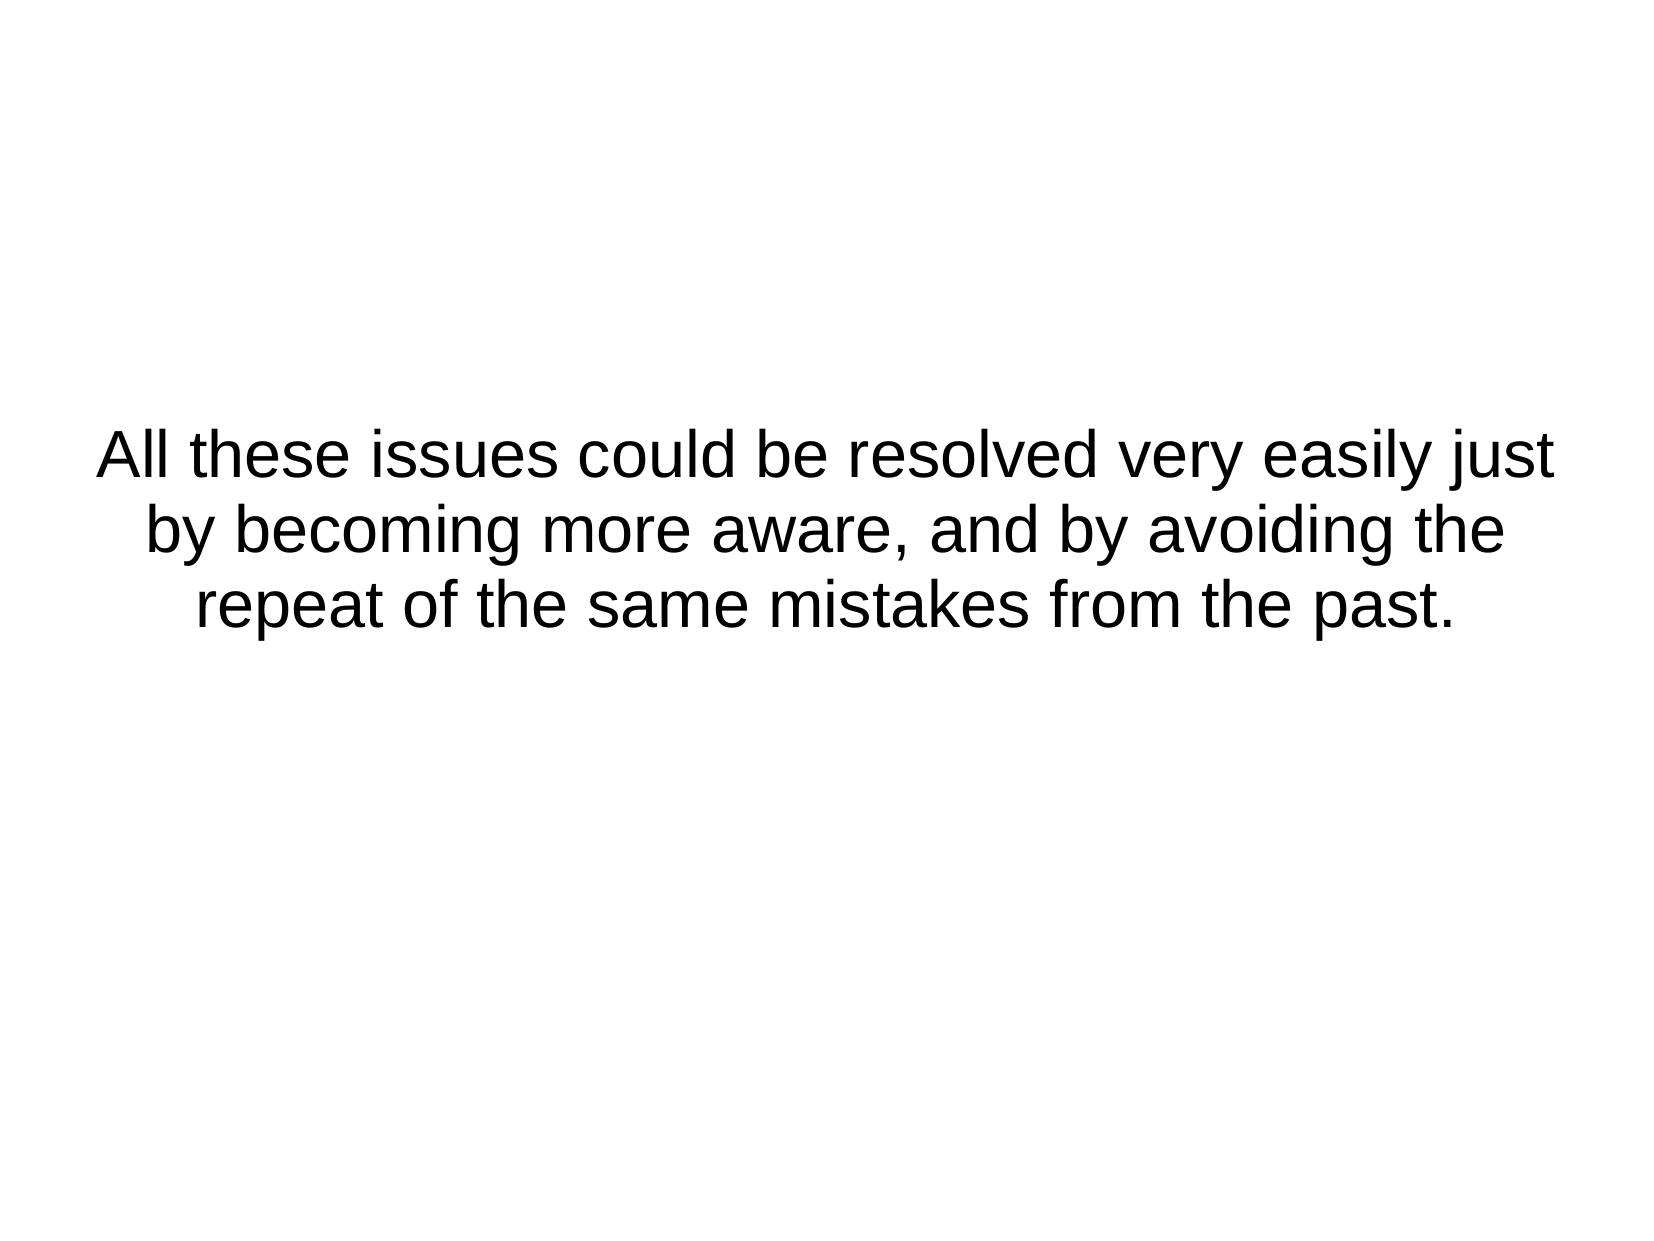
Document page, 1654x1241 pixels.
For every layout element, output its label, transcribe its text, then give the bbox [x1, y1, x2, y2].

subtitle All these issues could be resolved very easily just by becoming more aware, and by avoiding the repeat of the same mistakes from the past. [82, 49, 1571, 1010]
